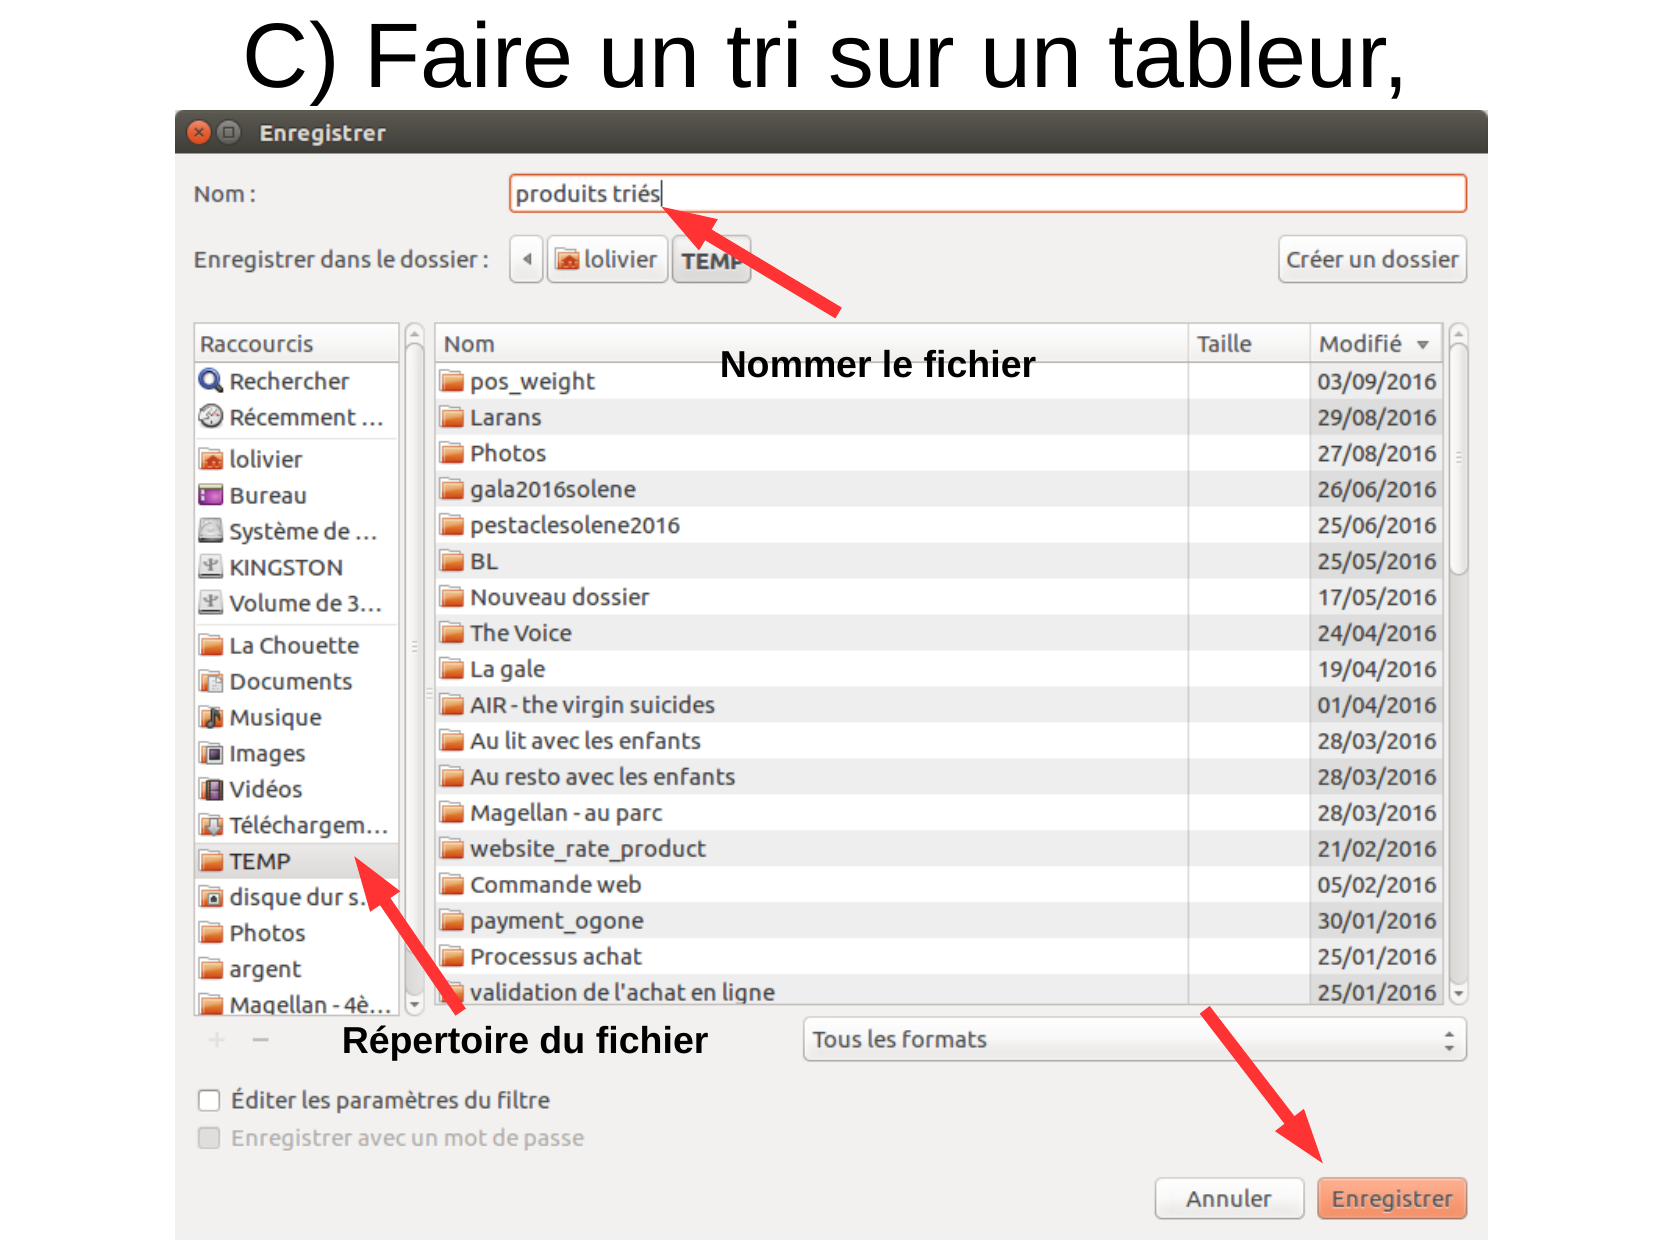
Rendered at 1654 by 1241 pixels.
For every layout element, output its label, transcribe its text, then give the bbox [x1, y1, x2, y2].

text_box Nommer le fichier [705, 336, 1052, 394]
title C) Faire un tri sur un tableur, sauvegarder le fichier [82, 4, 1571, 210]
picture [175, 110, 1488, 1241]
text_box Répertoire du fichier [327, 1012, 724, 1069]
